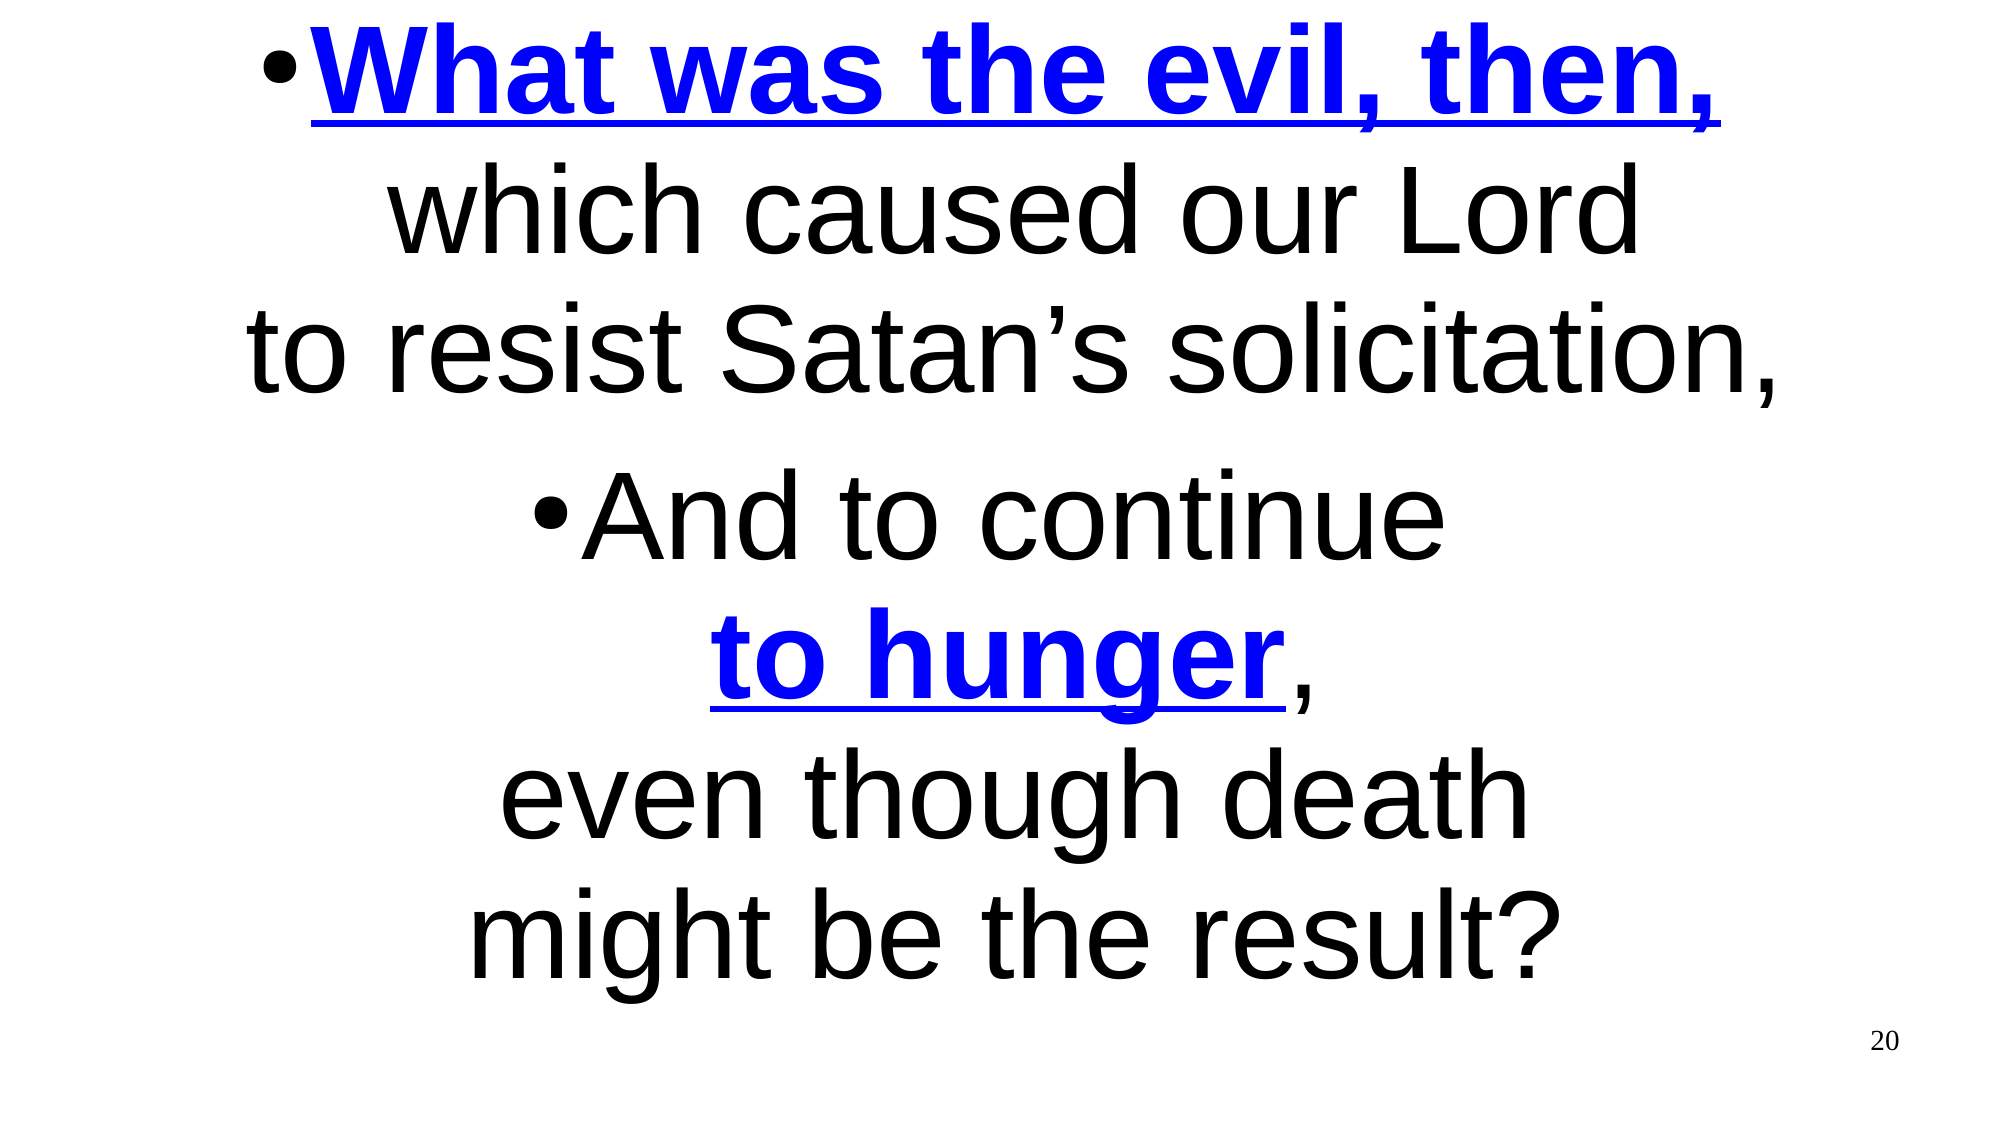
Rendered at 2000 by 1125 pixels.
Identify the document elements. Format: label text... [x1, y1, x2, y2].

list What was the evil, then, which caused our Lord to resist Satan’s solicitation, And to continue to hunger, even though death might be the result? [0, 0, 1996, 1123]
